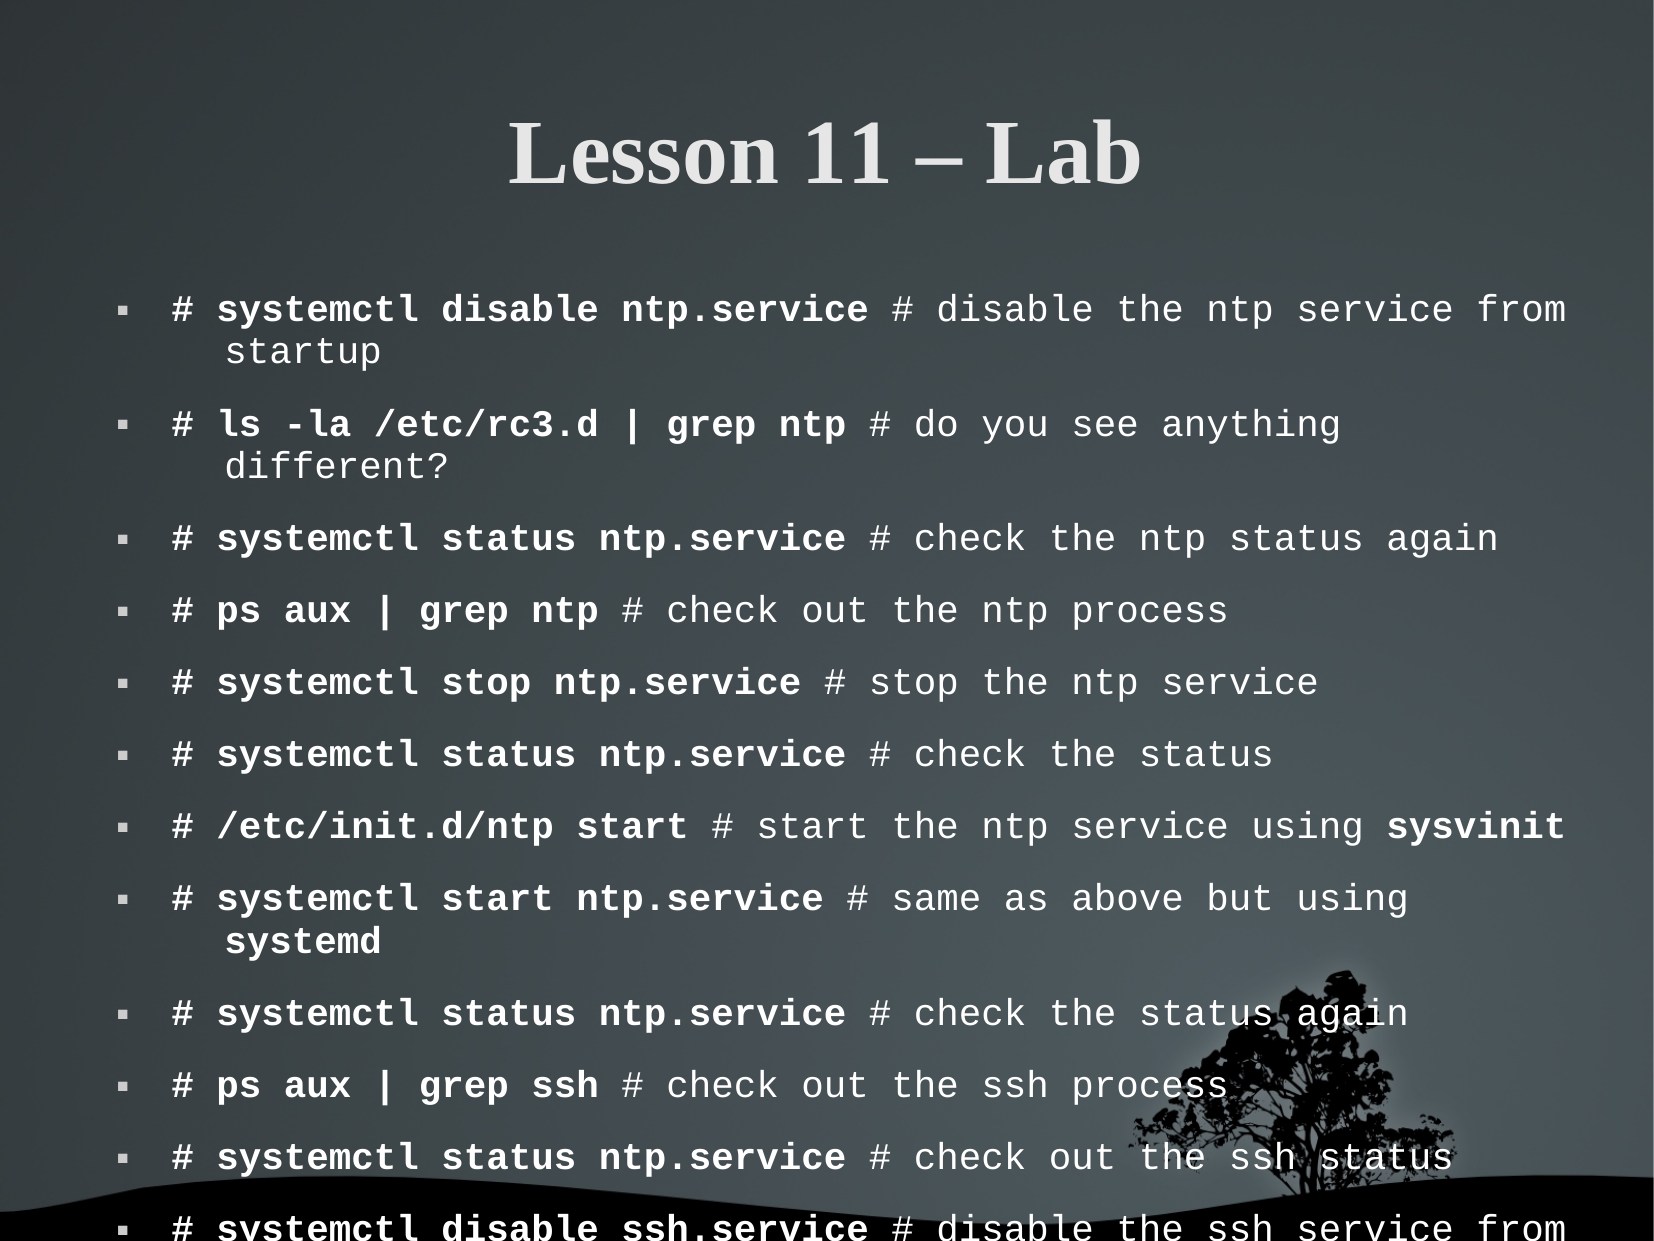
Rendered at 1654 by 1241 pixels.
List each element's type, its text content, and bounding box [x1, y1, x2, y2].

picture [539, 1224, 546, 1238]
picture [1548, 1223, 1553, 1241]
picture [1556, 1223, 1560, 1241]
picture [740, 1224, 749, 1229]
picture [1527, 1223, 1538, 1239]
picture [515, 1232, 522, 1238]
picture [1258, 1223, 1267, 1241]
picture [341, 1224, 345, 1241]
picture [1324, 1223, 1335, 1229]
picture [898, 1226, 906, 1232]
picture [896, 1234, 904, 1241]
title Lesson 11 – Lab [82, 49, 1571, 257]
picture [583, 1224, 592, 1229]
picture [1437, 1223, 1448, 1229]
picture [1077, 1223, 1088, 1229]
picture [448, 1224, 456, 1238]
picture [853, 1224, 862, 1229]
picture [1167, 1223, 1178, 1229]
picture [1009, 1231, 1018, 1239]
picture [1145, 1223, 1154, 1241]
list # systemctl disable ntp.service # disable the ntp service from startup # ls -la /etc/rc3.d | grep ntp # do you see anything different? # systemctl status ntp.service # check the ntp status again # ps aux | grep ntp # check out the ntp process # systemctl stop ntp.service # stop the ntp service # systemctl status ntp.service # check the status # /etc/init.d/ntp start # start the ntp service using sysvinit # systemctl start ntp.service # same as above but using systemd # systemctl status ntp.service # check the status again # ps aux | grep ssh # check out the ssh process # systemctl status ntp.service # check out the ssh status # systemctl disable ssh.service # disable the ssh service from startup # systemctl status ntp.service # check out the ssh status again [82, 290, 1571, 1206]
picture [313, 1224, 322, 1229]
picture [1033, 1223, 1043, 1239]
picture [0, 0, 1654, 1241]
picture [674, 1225, 681, 1241]
picture [177, 1234, 184, 1241]
picture [942, 1223, 952, 1239]
